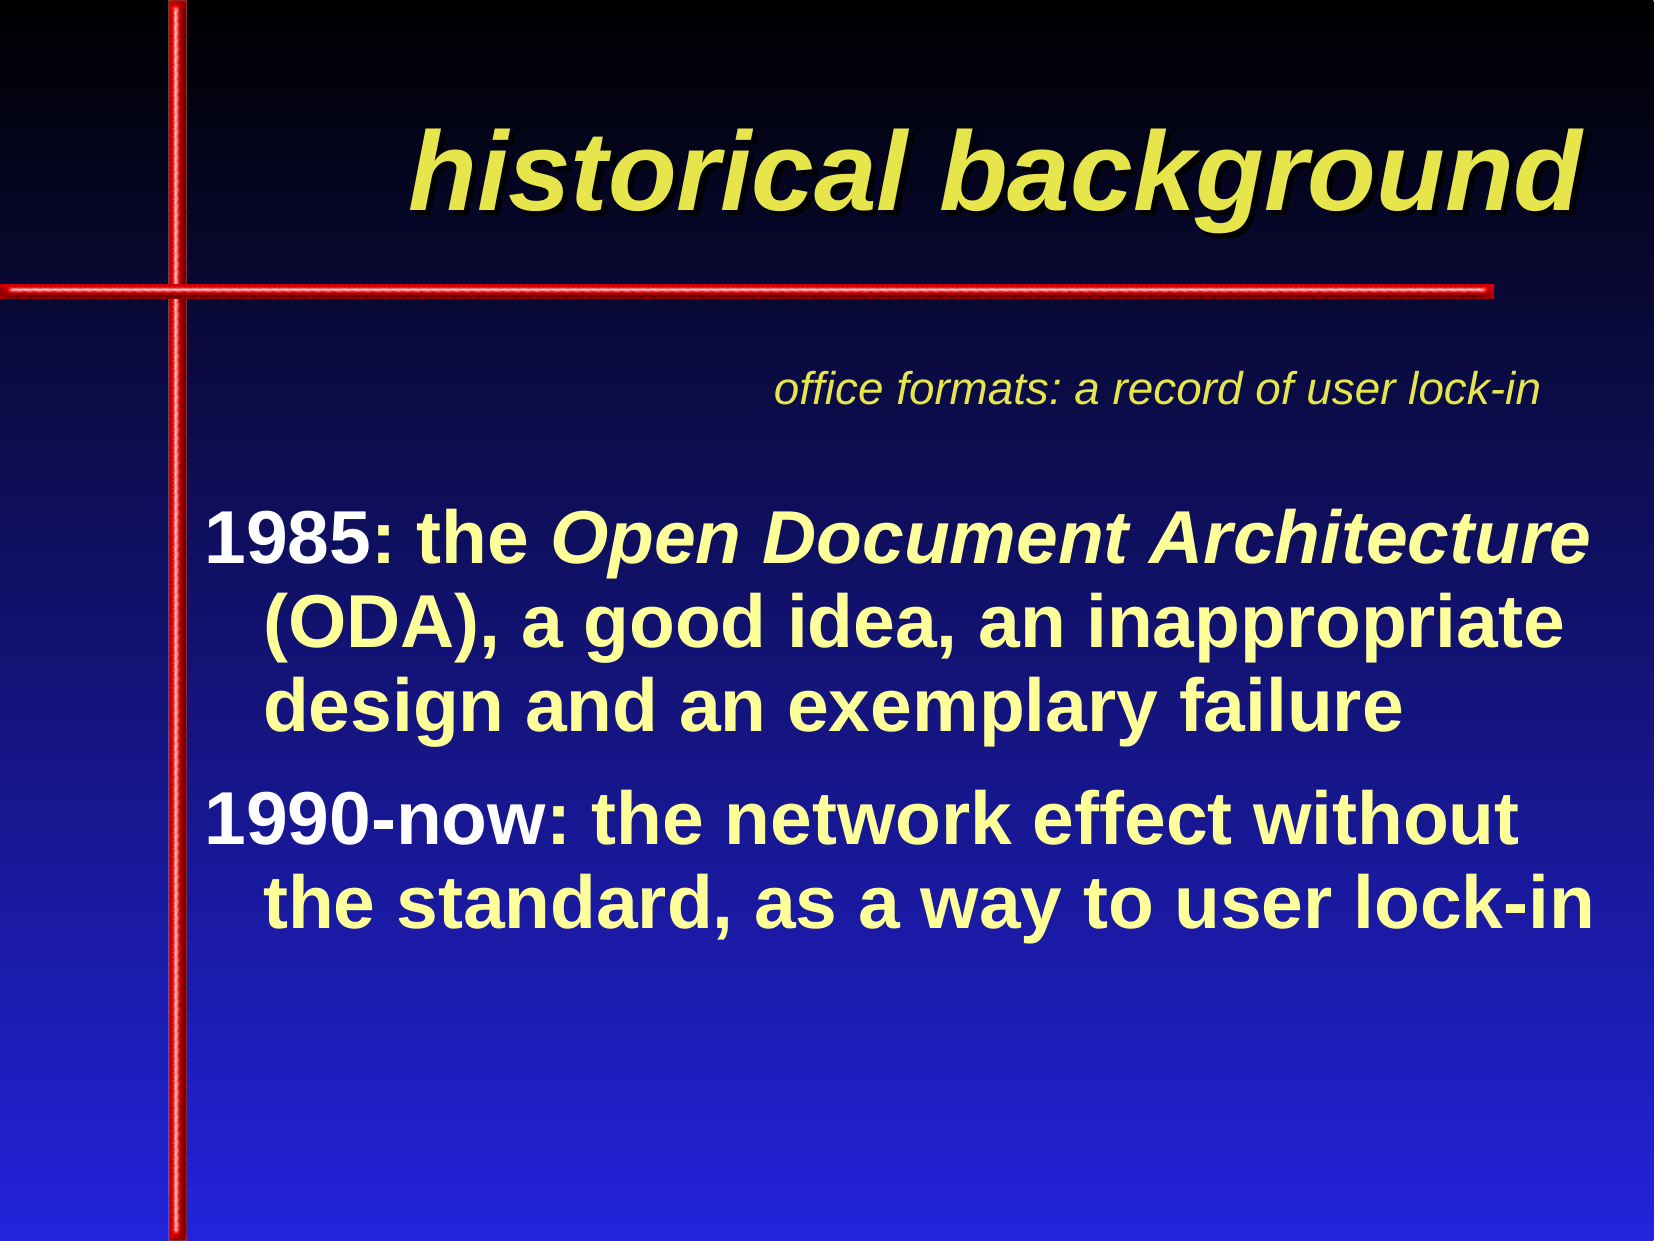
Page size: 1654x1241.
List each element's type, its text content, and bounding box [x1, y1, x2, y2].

text_box office formats: a record of user lock-in [773, 362, 1542, 415]
picture [0, 1, 186, 1240]
title historical background [171, 30, 1584, 313]
list 1985: the Open Document Architecture (ODA), a good idea, an inappropriate design and an exemplary failure 1990-now: the network effect without the standard, as a way to user lock-in [204, 495, 1601, 1175]
